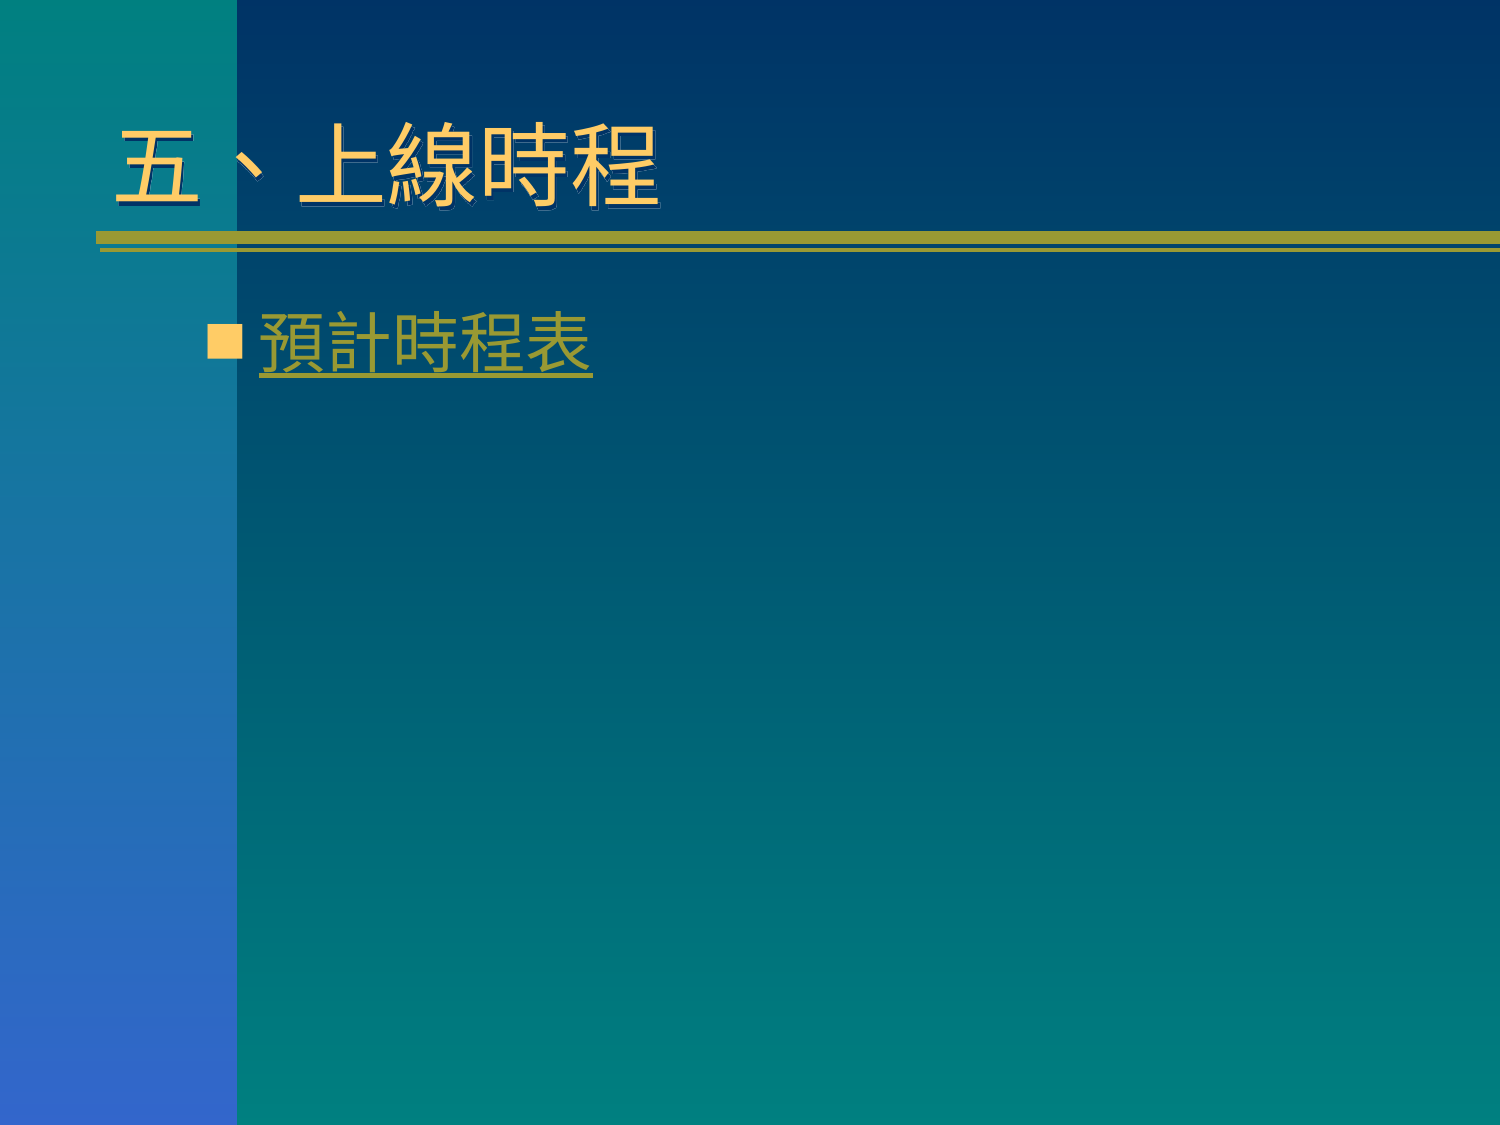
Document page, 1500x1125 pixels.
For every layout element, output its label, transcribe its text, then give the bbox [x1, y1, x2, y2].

list 預計時程表 [187, 293, 1463, 1013]
title 五、上線時程 [96, 43, 1463, 225]
